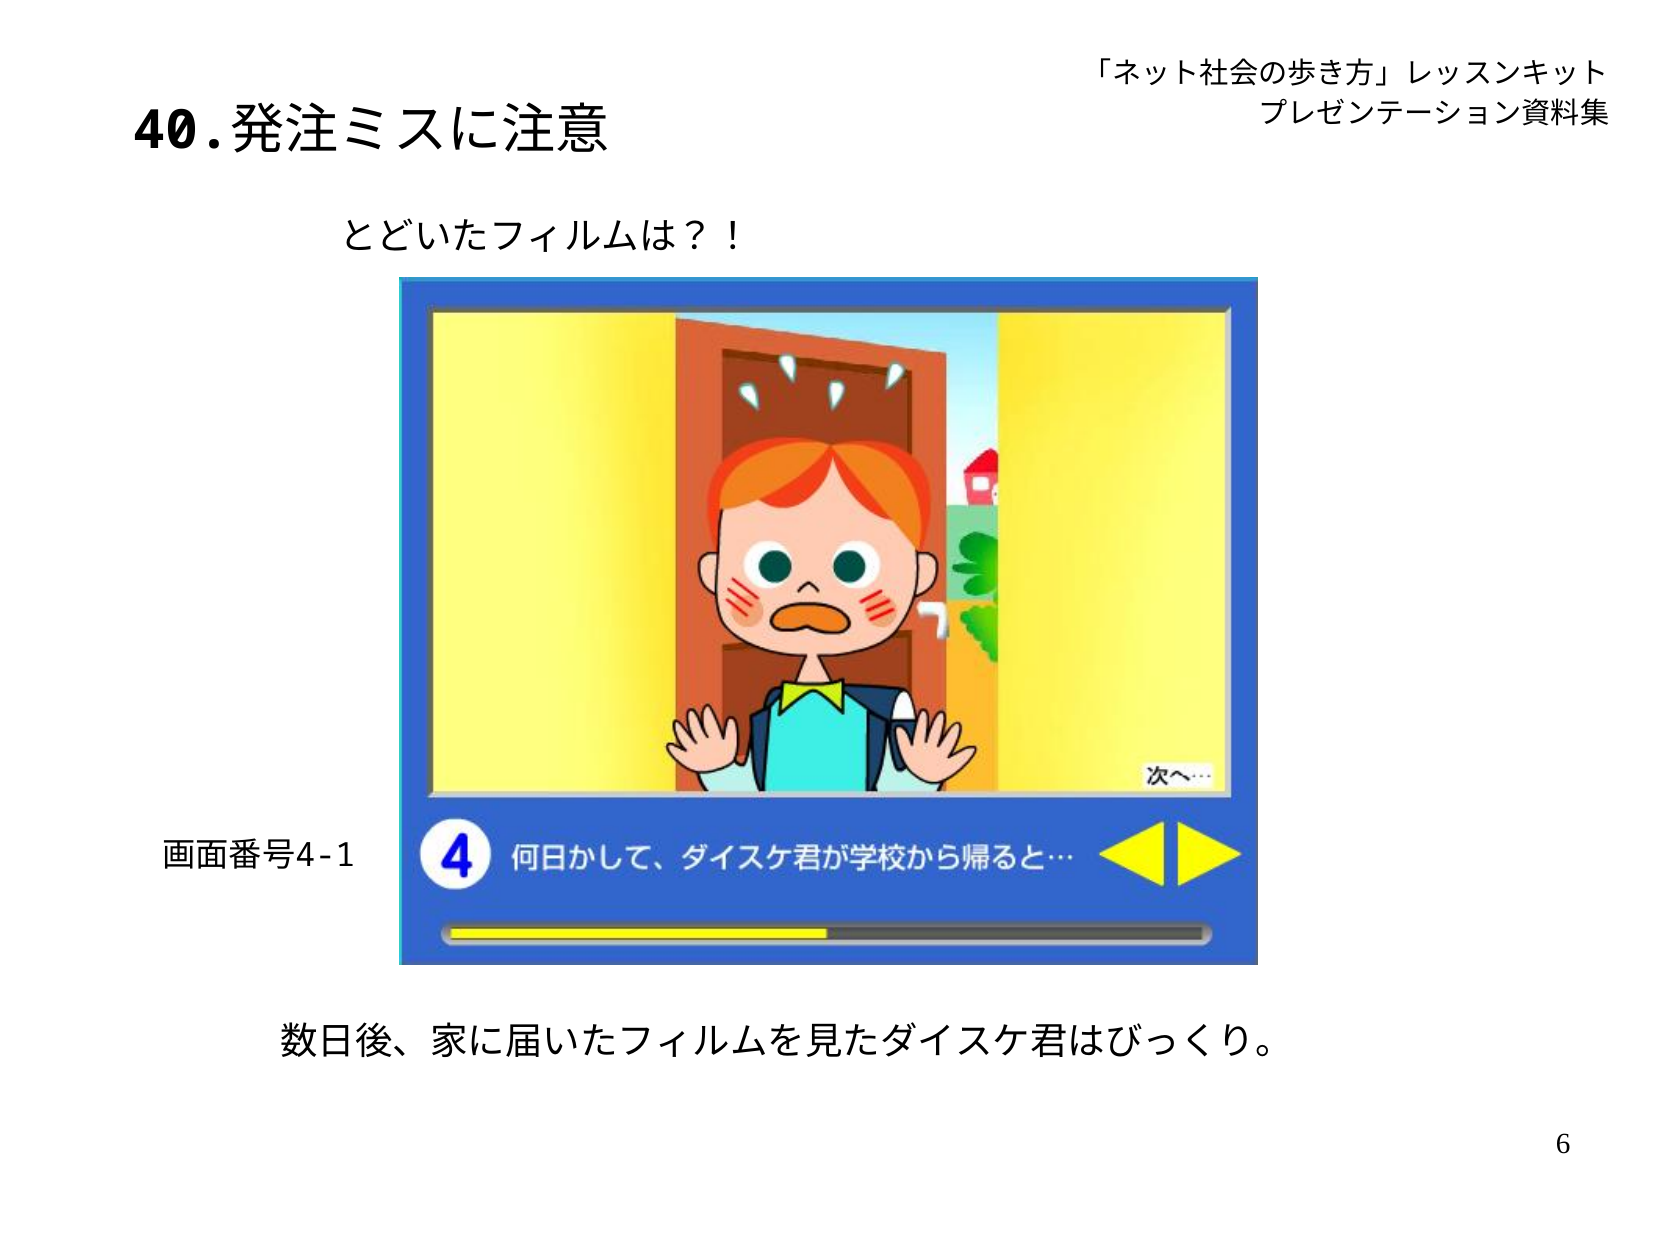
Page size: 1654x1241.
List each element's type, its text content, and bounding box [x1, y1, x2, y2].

text_box 画面番号4-1 [147, 826, 384, 882]
text_box 「ネット社会の歩き方」レッスンキット プレゼンテーション資料集 [1062, 44, 1625, 139]
text_box 数日後、家に届いたフィルムを見たダイスケ君はびっくり。 [265, 1003, 1447, 1074]
text_box 40.発注ミスに注意 [118, 88, 1241, 169]
text_box とどいたフィルムは？！ [324, 206, 1063, 267]
picture [399, 277, 1258, 965]
